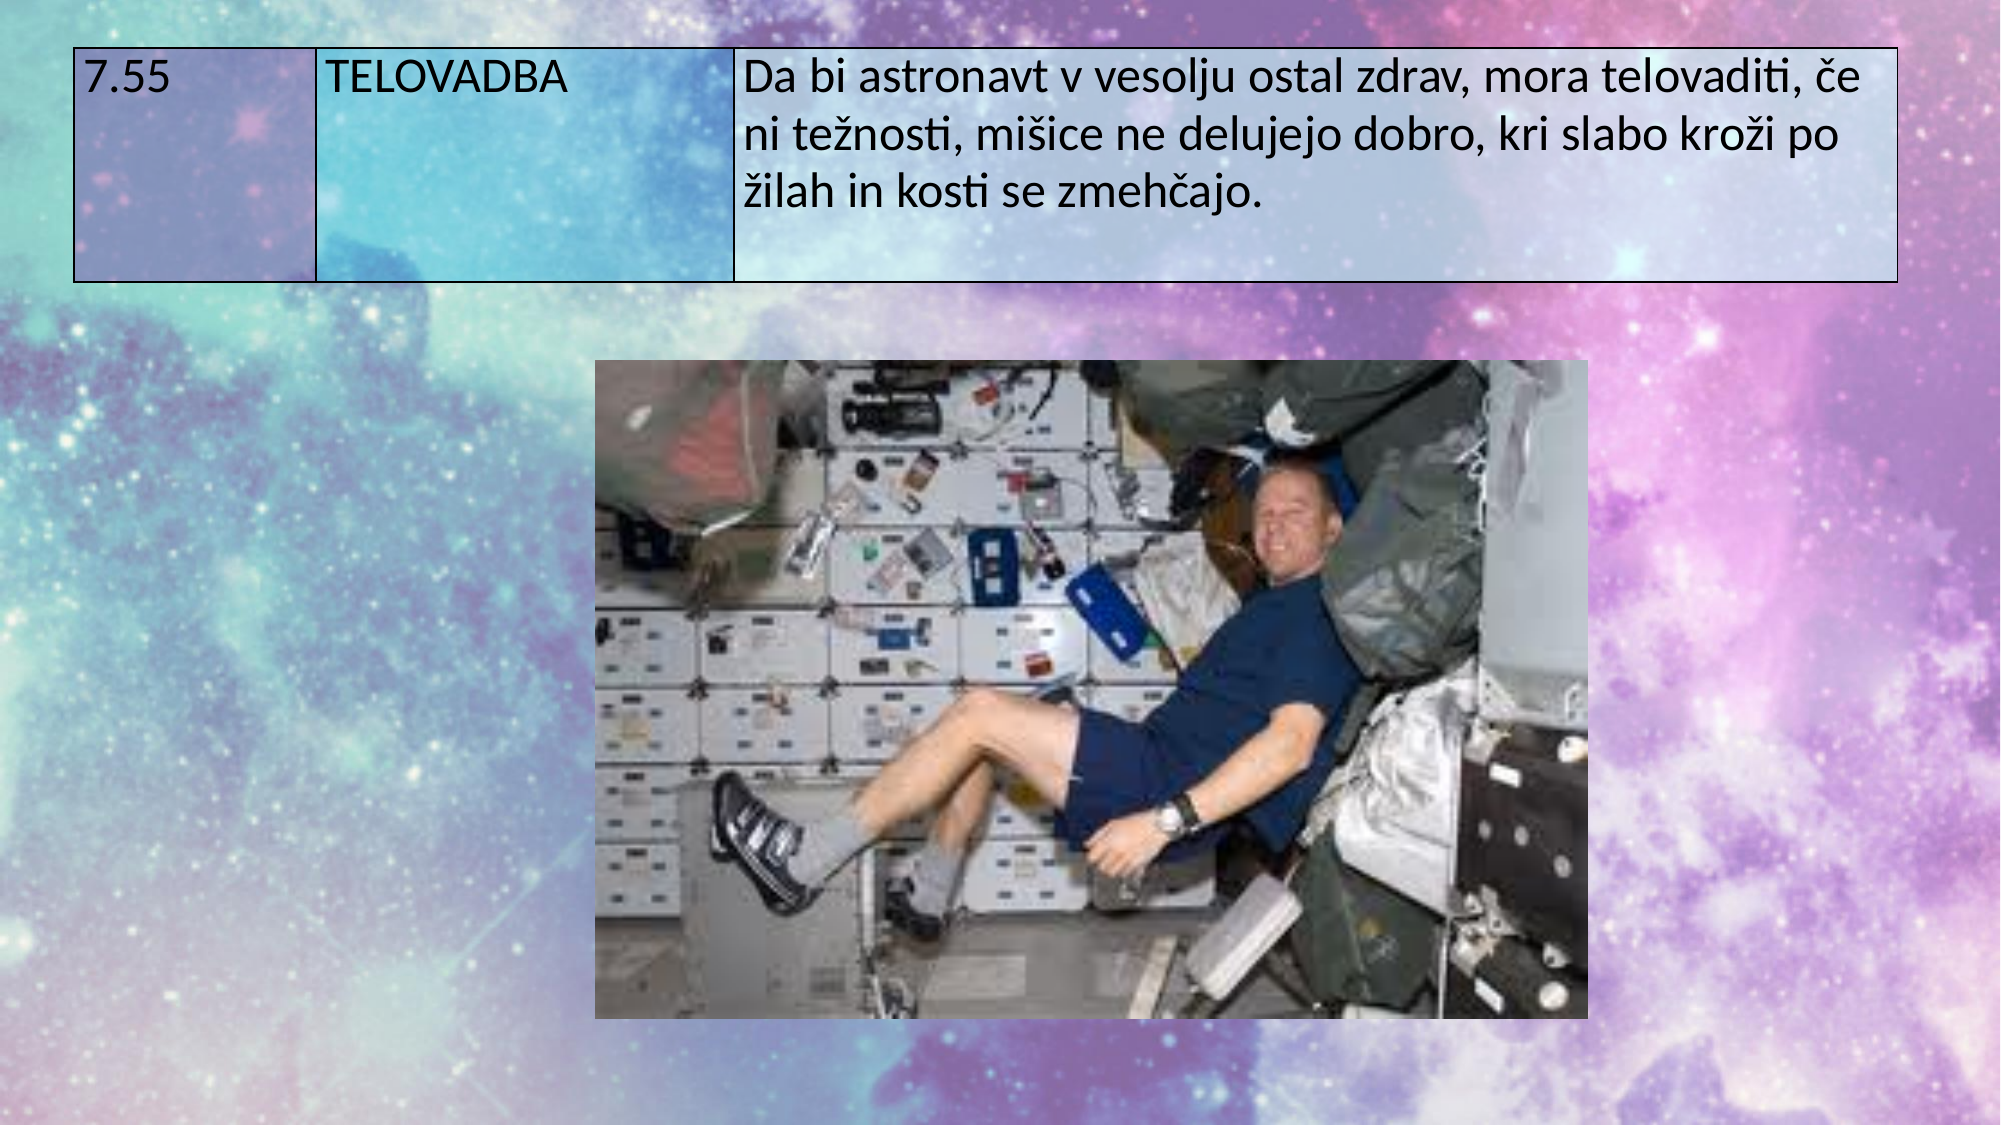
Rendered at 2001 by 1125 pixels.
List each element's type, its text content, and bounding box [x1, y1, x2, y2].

picture [0, 0, 2001, 1125]
table_header 7.55 [75, 49, 315, 281]
table_header TELOVADBA [317, 49, 733, 281]
table_header Da bi astronavt v vesolju ostal zdrav, mora telovaditi, če ni težnosti, mišice ne delujejo dobro, kri slabo kroži po žilah in kosti se zmehčajo. [735, 49, 1897, 281]
